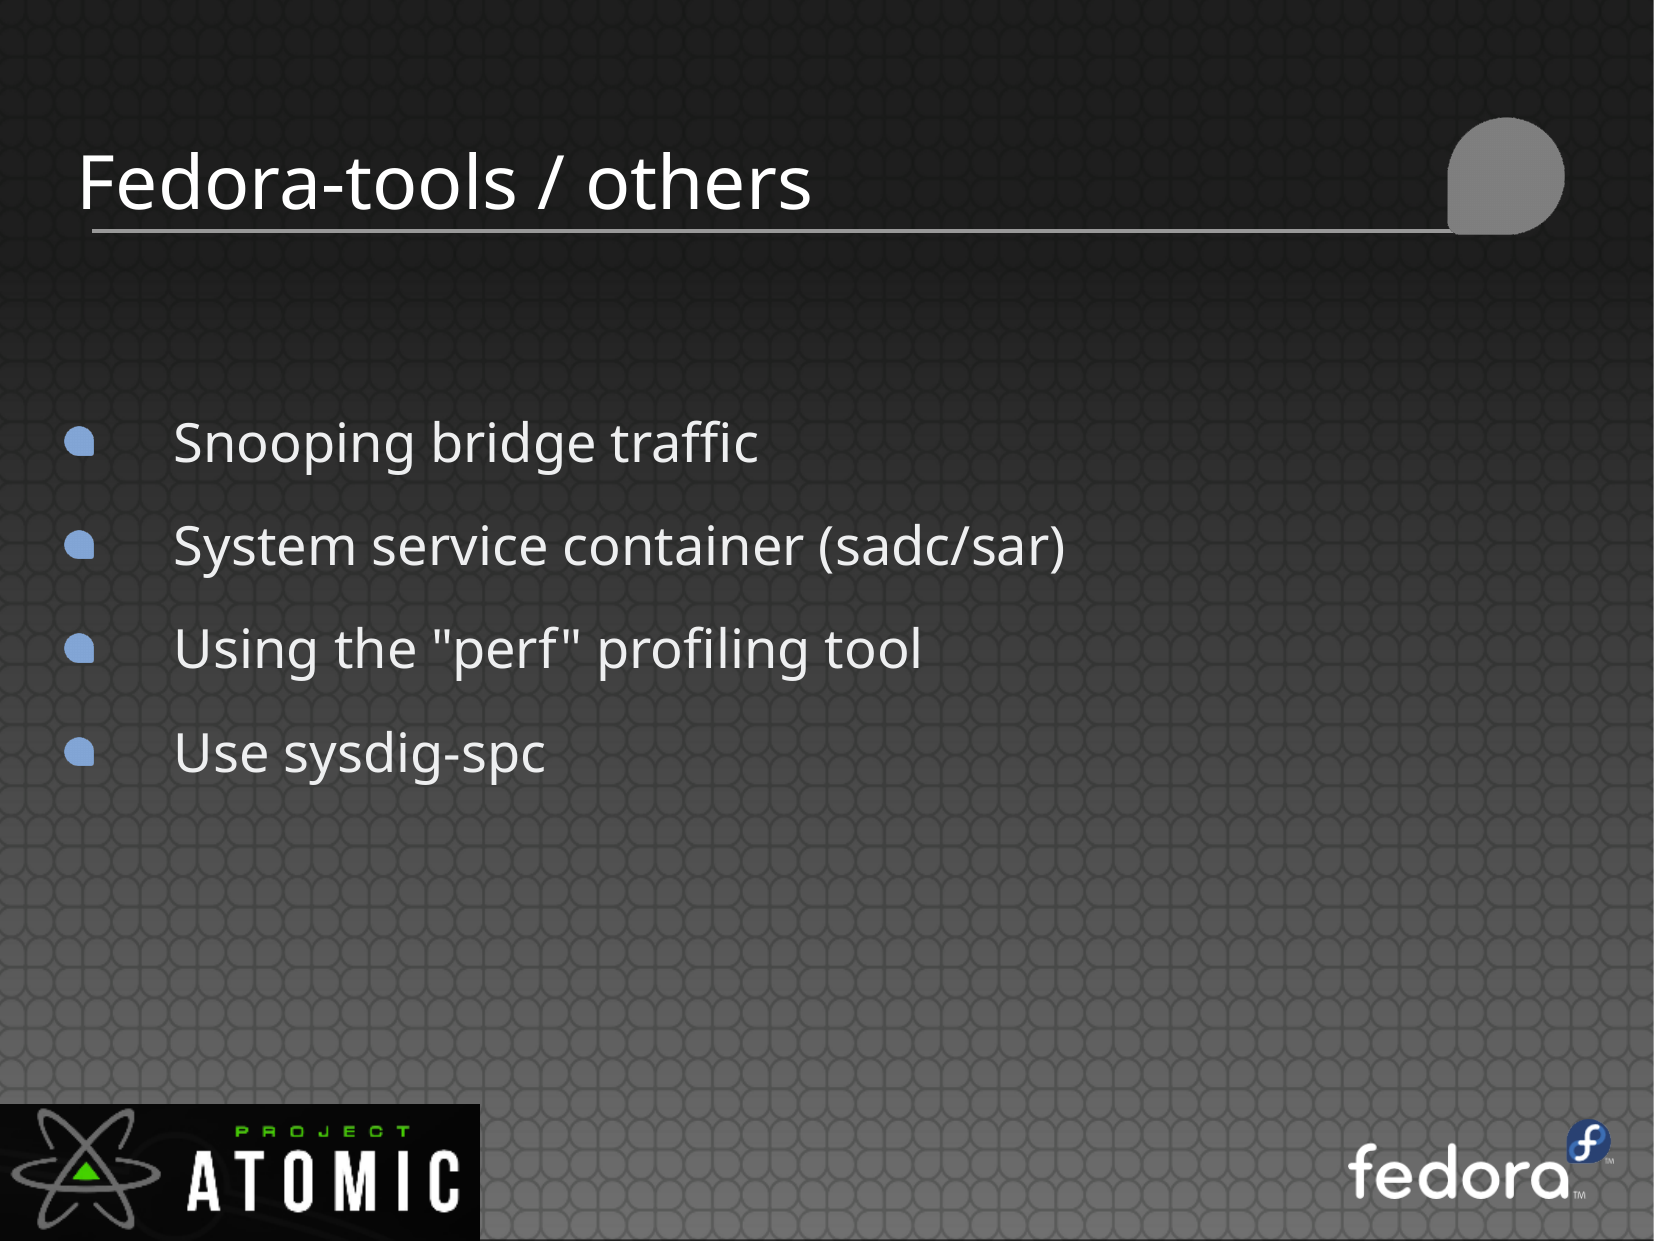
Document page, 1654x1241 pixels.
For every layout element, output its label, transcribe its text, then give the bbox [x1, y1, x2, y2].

title Fedora-tools / others [76, 112, 1566, 249]
picture [0, 0, 1654, 1241]
list Snooping bridge traffic System service container (sadc/sar) Using the "perf" profiling tool Use sysdig-spc [46, 300, 1536, 1105]
